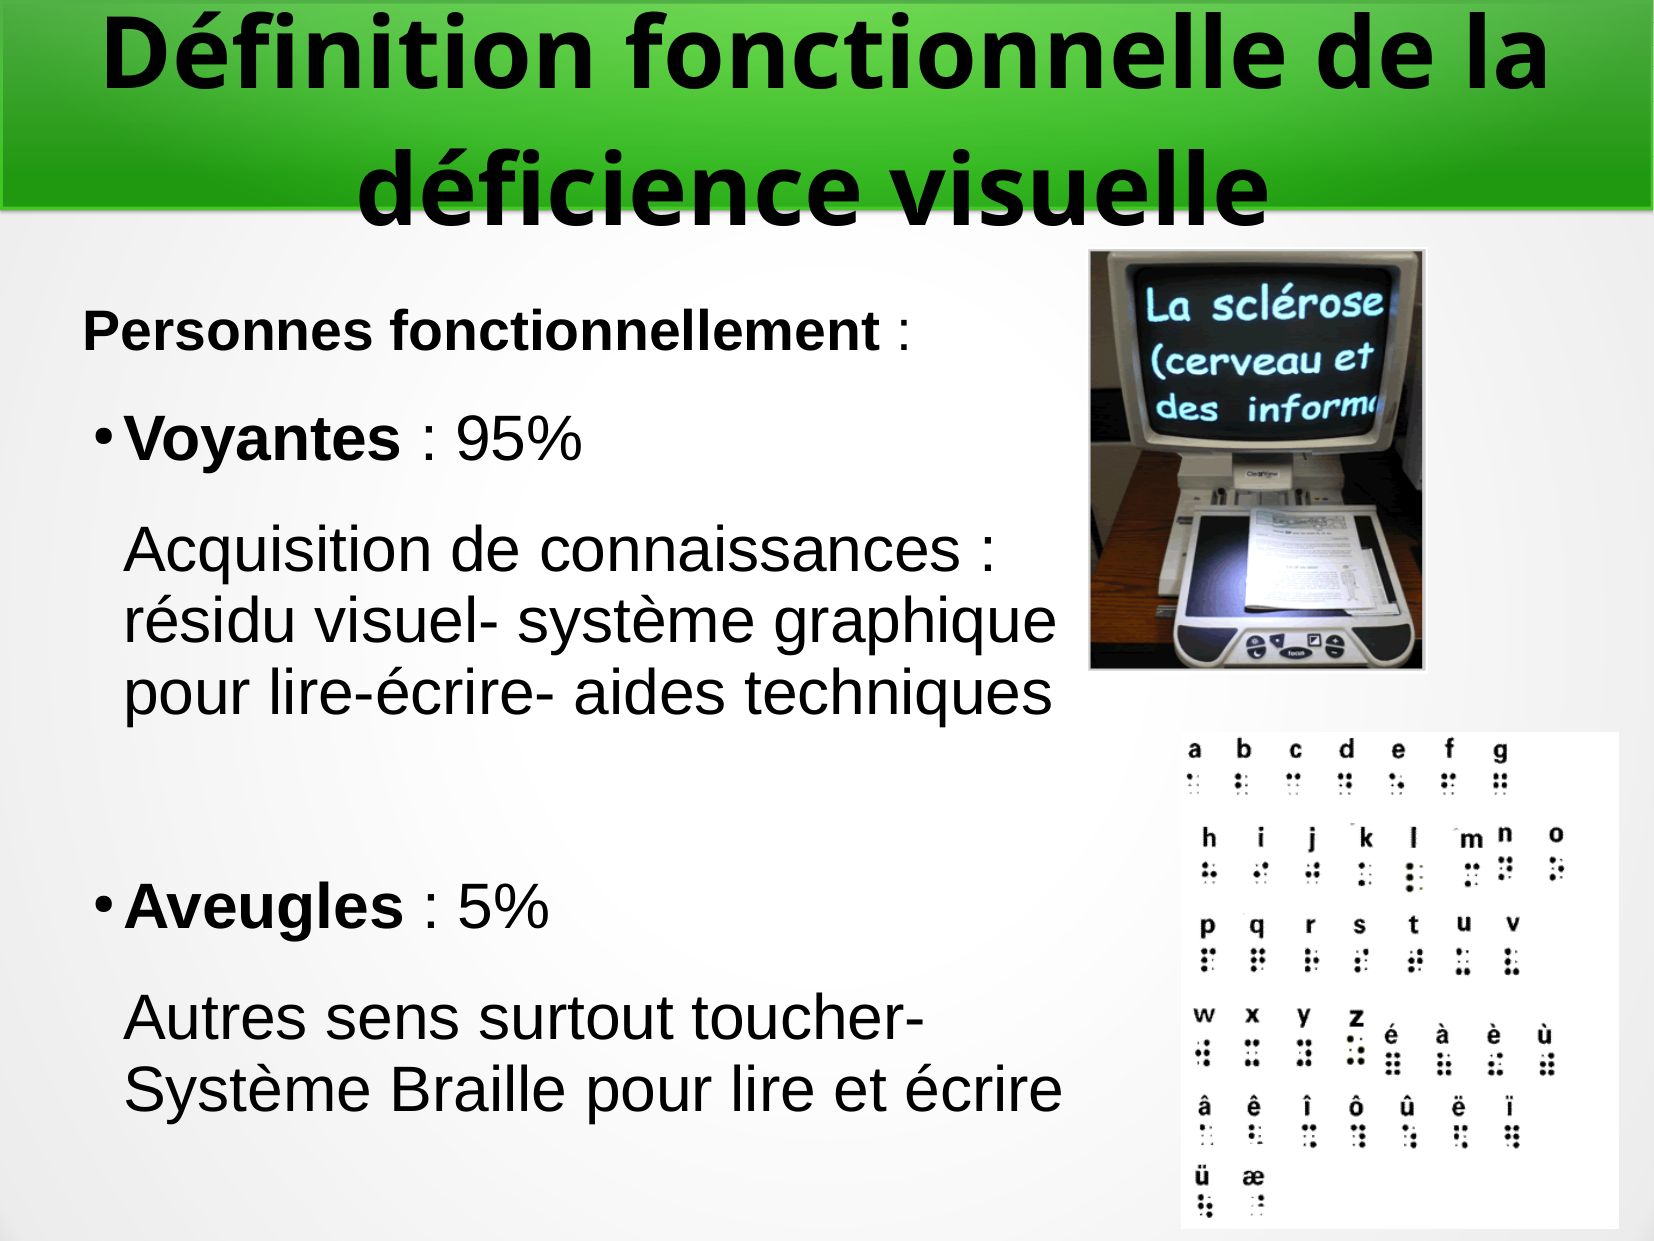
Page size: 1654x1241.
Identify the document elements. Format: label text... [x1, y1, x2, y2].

title Définition fonctionnelle de la déficience visuelle [82, 6, 1571, 230]
picture [1181, 732, 1619, 1229]
list Personnes fonctionnellement : Voyantes : 95% Acquisition de connaissances : résidu visuel- système graphique pour lire-écrire- aides techniques Aveugles : 5% Autres sens surtout toucher- Système Braille pour lire et écrire [82, 299, 1170, 1134]
picture [1086, 247, 1428, 674]
